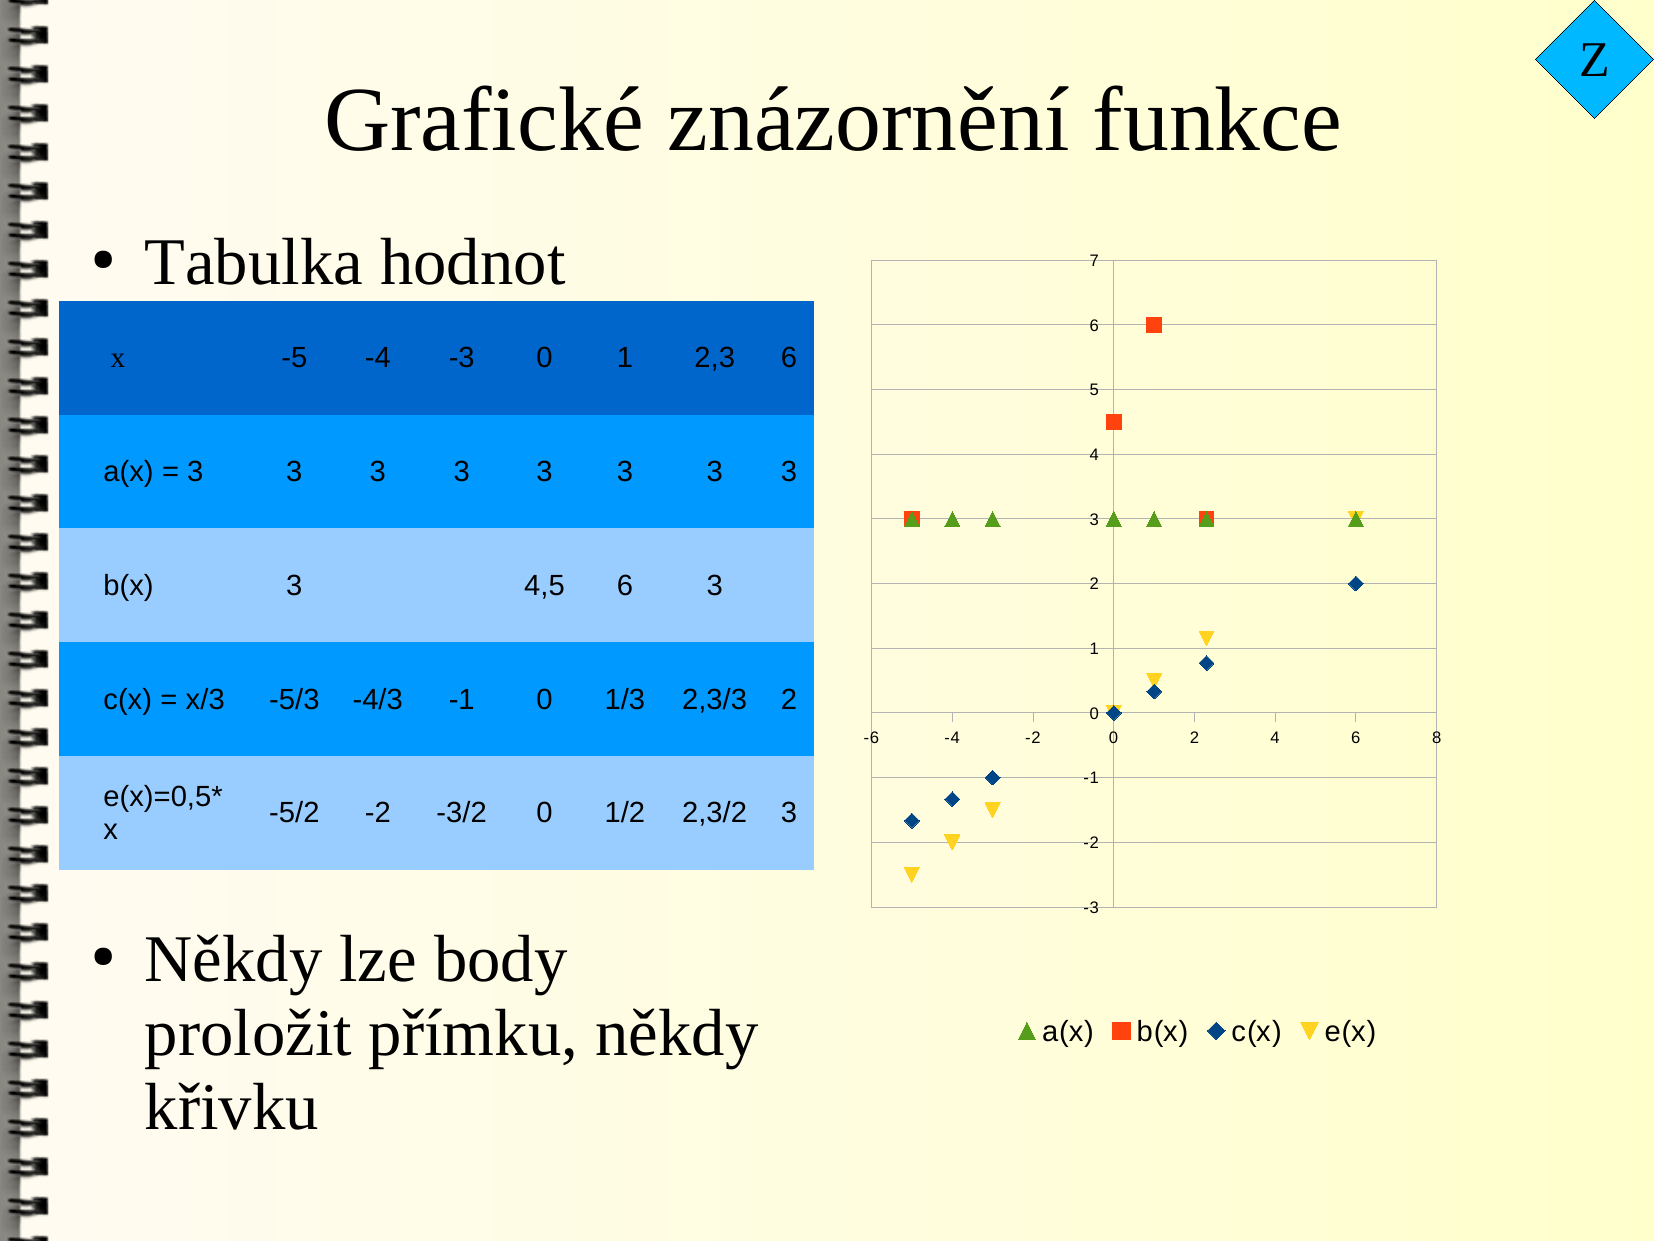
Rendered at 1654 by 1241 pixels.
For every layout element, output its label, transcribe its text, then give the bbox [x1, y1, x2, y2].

table_header -4 [337, 301, 419, 415]
picture [0, 0, 1654, 1241]
text_box Z [1535, 0, 1654, 119]
table_cell 3 [764, 415, 814, 528]
table_cell -1 [419, 642, 505, 756]
table_cell -4/3 [337, 642, 419, 756]
chart [852, 234, 1542, 1054]
table_cell 1/2 [584, 756, 666, 870]
table_header 2,3 [666, 301, 764, 415]
table_cell [764, 528, 814, 642]
table_cell 1/3 [584, 642, 666, 756]
table_cell a(x) = 3 [59, 415, 252, 528]
table_cell 2,3/3 [666, 642, 764, 756]
table_cell 4,5 [505, 528, 584, 642]
table_cell -3/2 [419, 756, 505, 870]
table_cell 3 [584, 415, 666, 528]
table_cell 3 [505, 415, 584, 528]
table_cell 6 [584, 528, 666, 642]
table_header 1 [584, 301, 666, 415]
table_cell 0 [505, 756, 584, 870]
table_cell -2 [337, 756, 419, 870]
table_cell 3 [252, 528, 337, 642]
table_cell 2 [764, 642, 814, 756]
table_cell -5/3 [252, 642, 337, 756]
table_cell 3 [337, 415, 419, 528]
table_cell 3 [666, 528, 764, 642]
table_cell 3 [764, 756, 814, 870]
list Tabulka hodnot Někdy lze body proložit přímku, někdy křivku [73, 870, 763, 1145]
title Grafické znázornění funkce [128, 15, 1541, 223]
table_cell [337, 528, 419, 642]
list Tabulka hodnot Někdy lze body proložit přímku, někdy křivku [73, 224, 763, 301]
table_cell c(x) = x/3 [59, 642, 252, 756]
table_cell 3 [419, 415, 505, 528]
table_header 6 [764, 301, 814, 415]
table_cell [419, 528, 505, 642]
table_header x [59, 301, 252, 415]
table_cell 2,3/2 [666, 756, 764, 870]
table_cell e(x)=0,5*x [59, 756, 252, 870]
table_cell -5/2 [252, 756, 337, 870]
table_cell 0 [505, 642, 584, 756]
table_cell 3 [666, 415, 764, 528]
table_header 0 [505, 301, 584, 415]
table_cell 3 [252, 415, 337, 528]
table_header -3 [419, 301, 505, 415]
table_cell b(x) [59, 528, 252, 642]
table_header -5 [252, 301, 337, 415]
